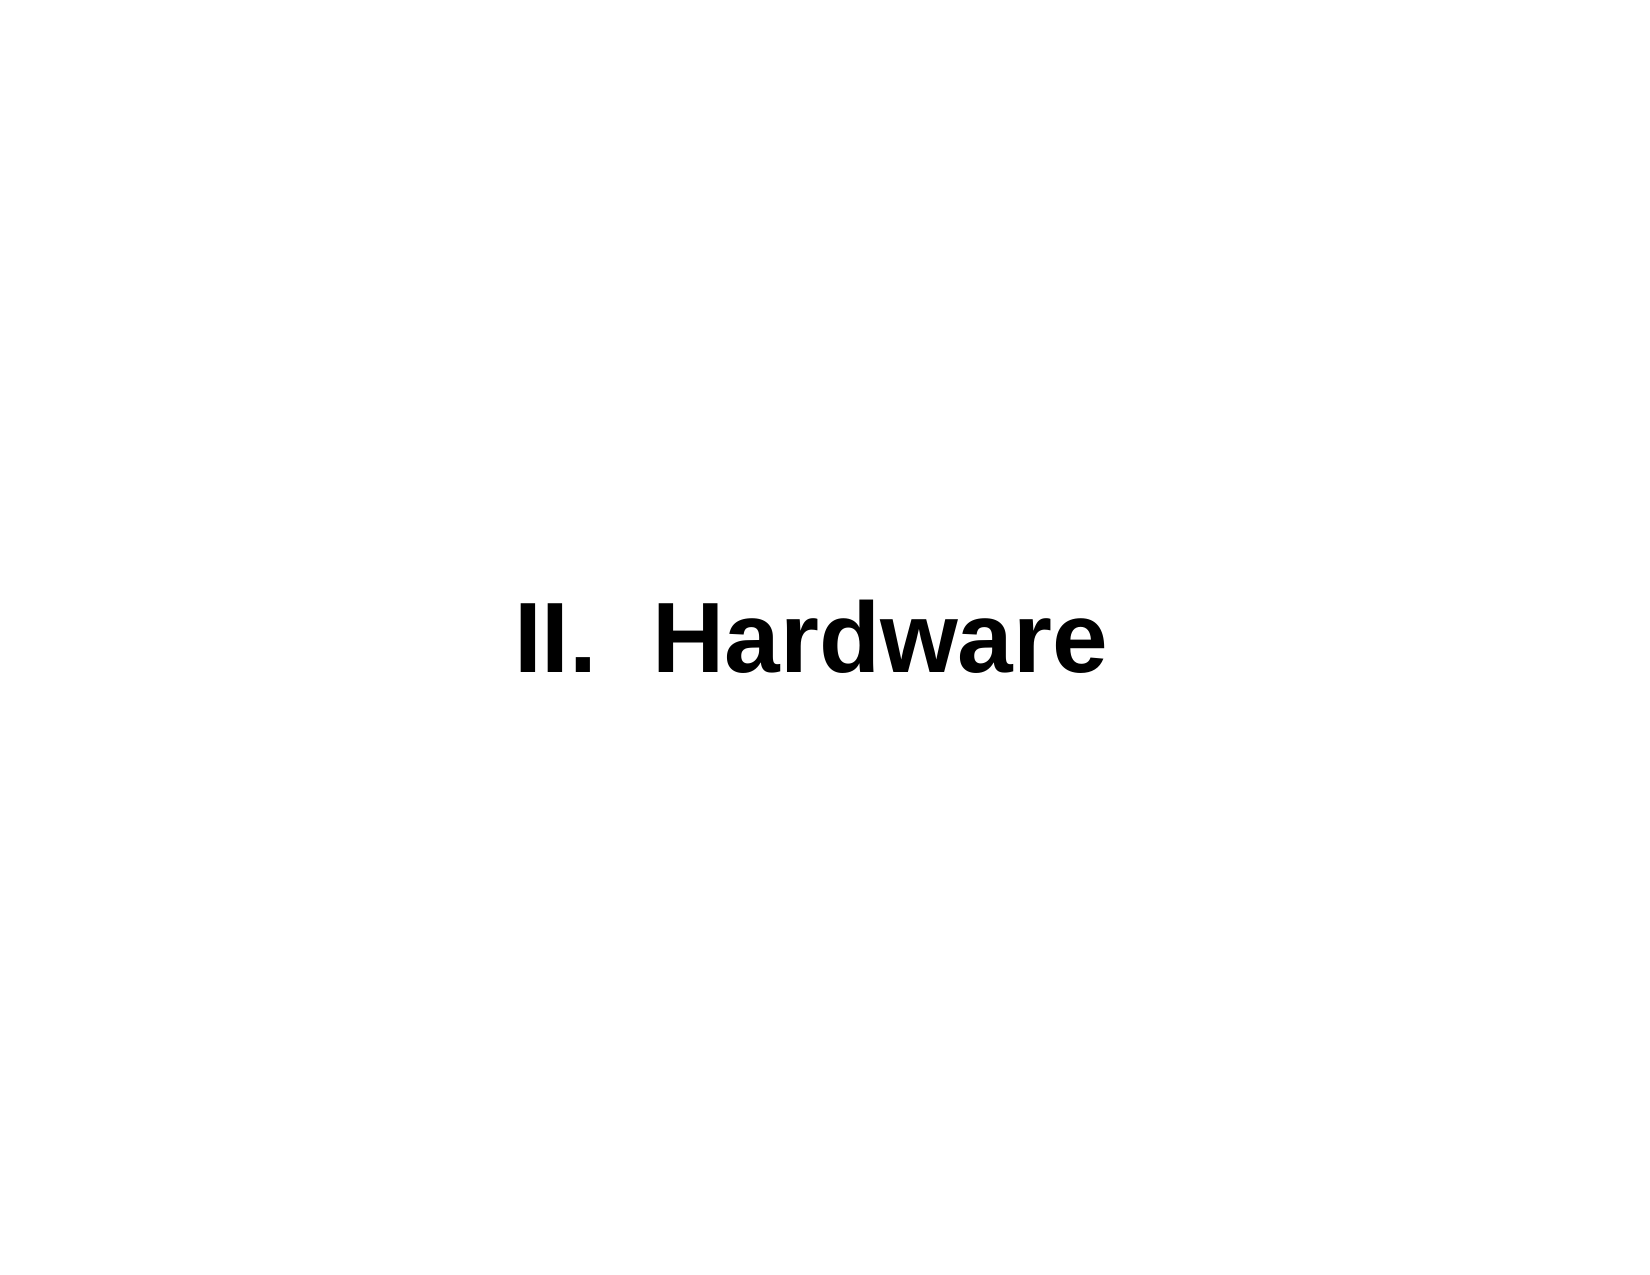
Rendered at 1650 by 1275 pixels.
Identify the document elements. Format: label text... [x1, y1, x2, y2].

text_box II. Hardware [499, 564, 1124, 701]
